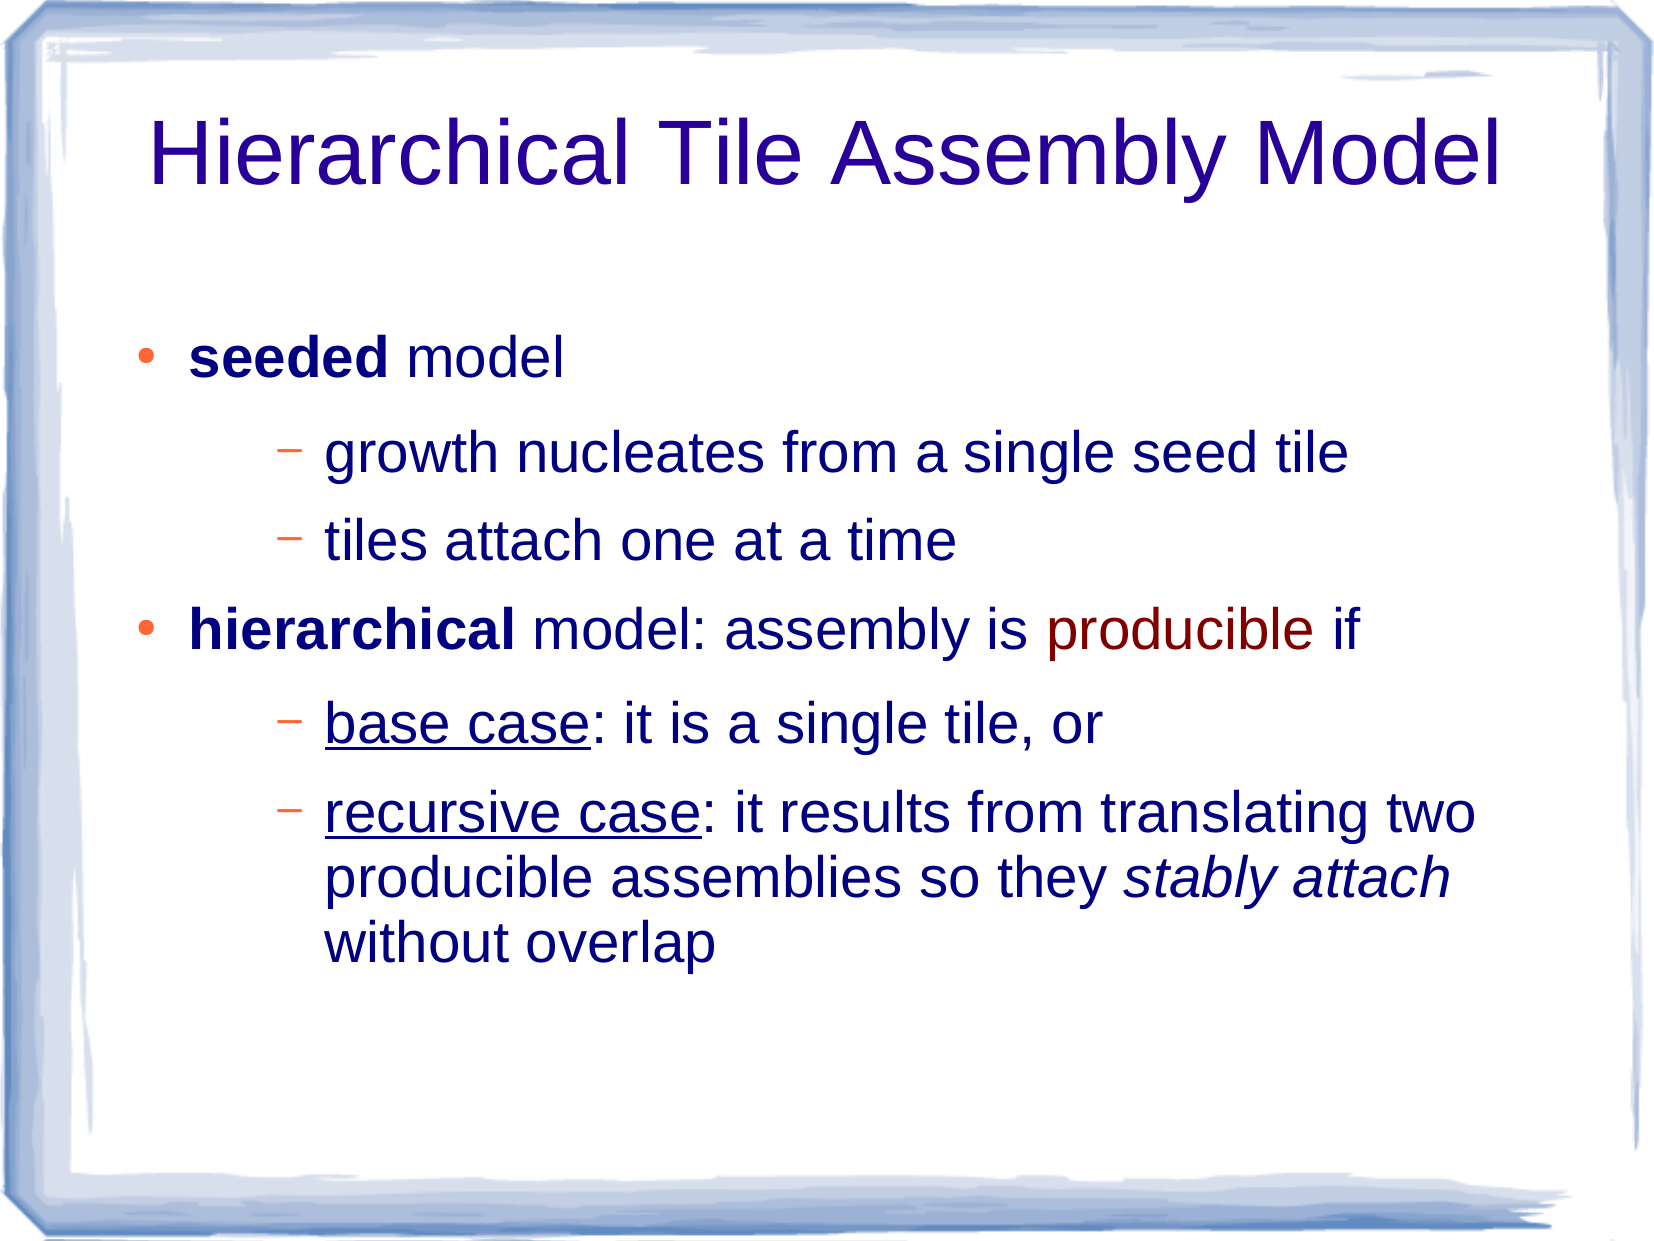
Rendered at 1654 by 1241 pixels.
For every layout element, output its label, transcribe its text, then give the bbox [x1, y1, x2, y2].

list seeded model growth nucleates from a single seed tile tiles attach one at a time hierarchical model: assembly is producible if base case: it is a single tile, or recursive case: it results from translating two producible assemblies so they stably attach without overlap [118, 324, 1576, 1144]
picture [0, 0, 1654, 1241]
title Hierarchical Tile Assembly Model [82, 49, 1571, 257]
